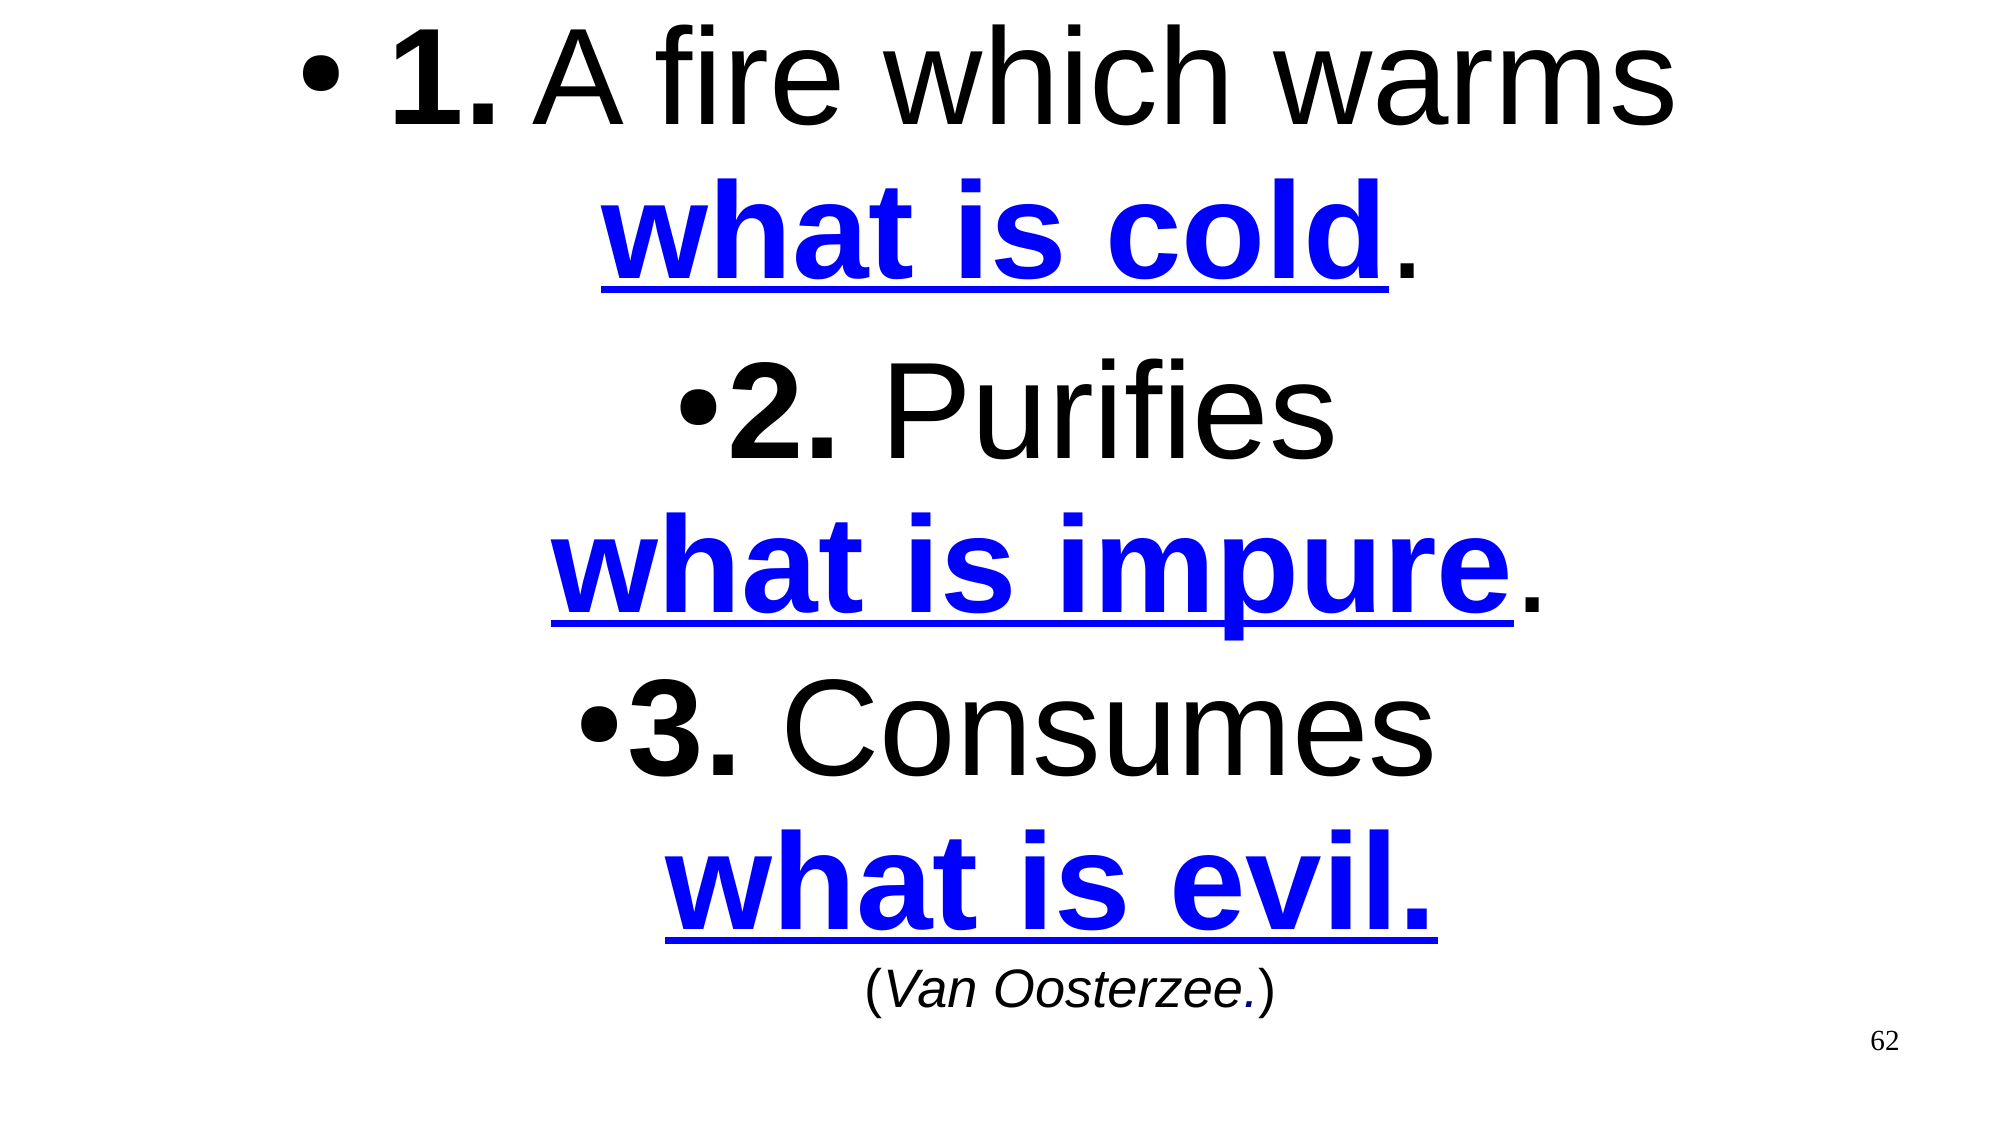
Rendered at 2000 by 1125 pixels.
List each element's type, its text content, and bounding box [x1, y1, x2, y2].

list 1. A fire which warms what is cold. 2. Purifies what is impure. 3. Consumes what is evil. (Van Oosterzee.) [0, 0, 1996, 1123]
